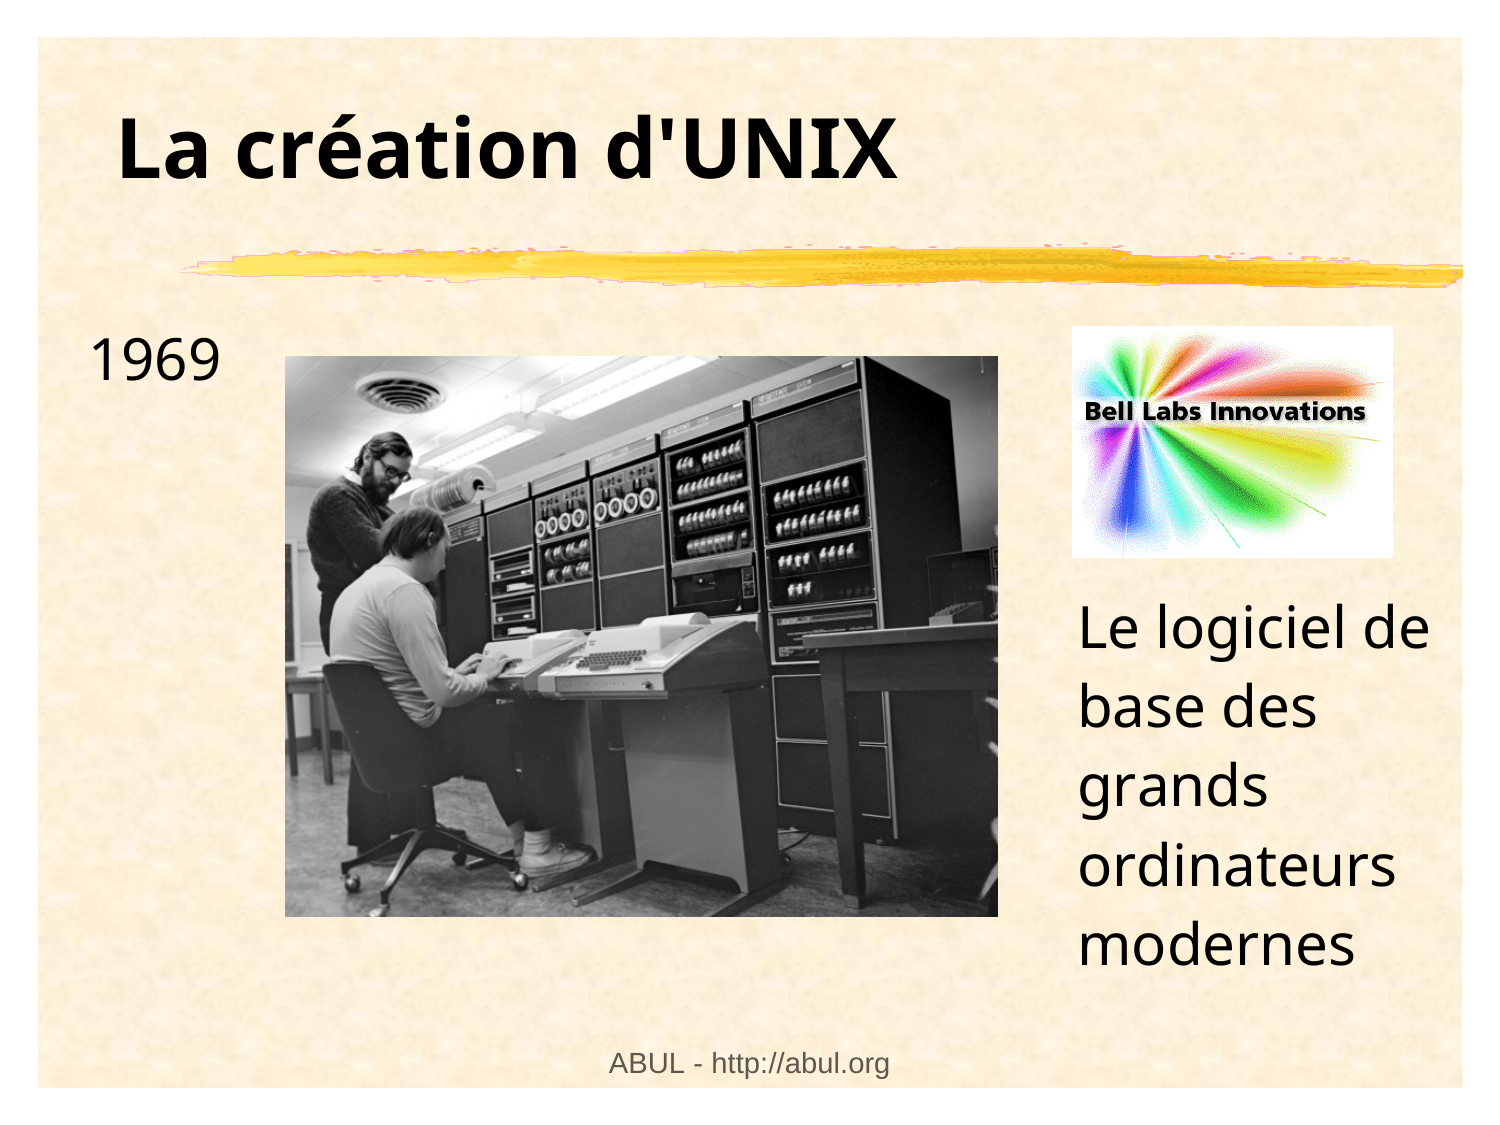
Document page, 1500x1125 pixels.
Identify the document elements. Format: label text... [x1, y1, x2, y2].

text_box 1969 [85, 317, 225, 398]
text_box Le logiciel de base des grands ordinateurs modernes [1062, 578, 1453, 957]
picture [37, 37, 1463, 1088]
title La création d'UNIX [101, 31, 1312, 260]
